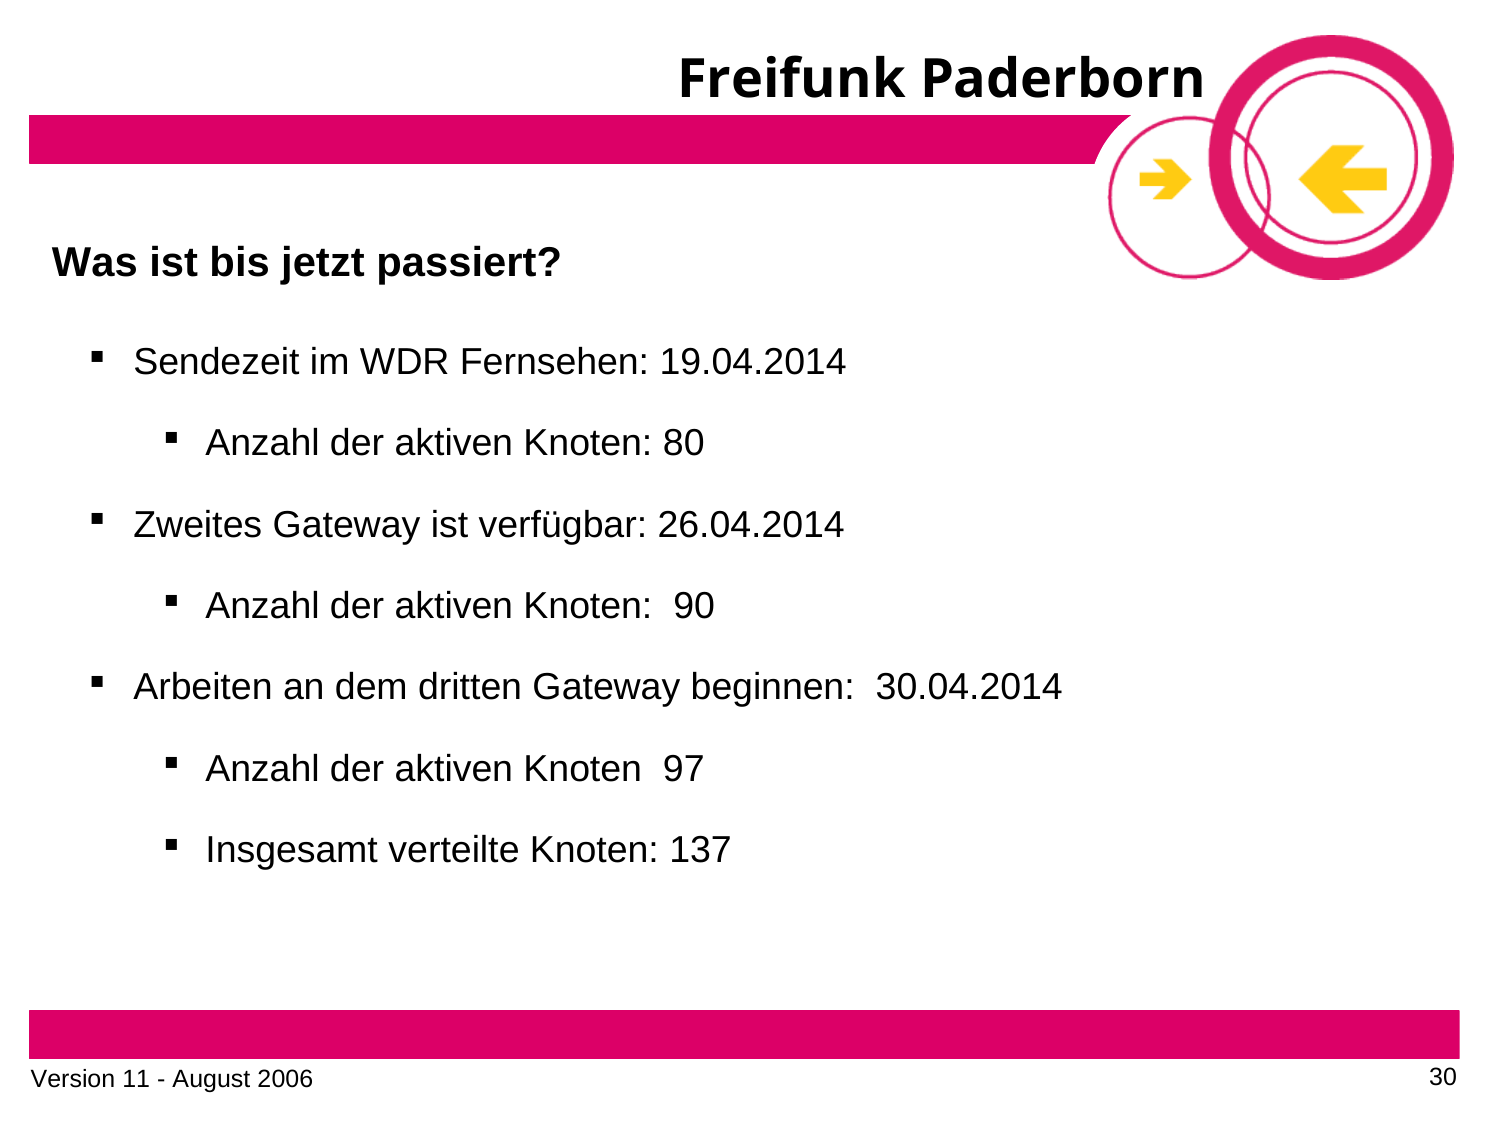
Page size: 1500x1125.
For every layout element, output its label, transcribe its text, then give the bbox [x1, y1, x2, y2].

picture [1107, 35, 1454, 280]
text_box Sendezeit im WDR Fernsehen: 19.04.2014 Anzahl der aktiven Knoten: 80 Zweites Gateway ist verfügbar: 26.04.2014 Anzahl der aktiven Knoten: 90 Arbeiten an dem dritten Gateway beginnen: 30.04.2014 Anzahl der aktiven Knoten 97 Insgesamt verteilte Knoten: 137 [59, 337, 1288, 976]
text_box Was ist bis jetzt passiert? [51, 235, 1045, 395]
